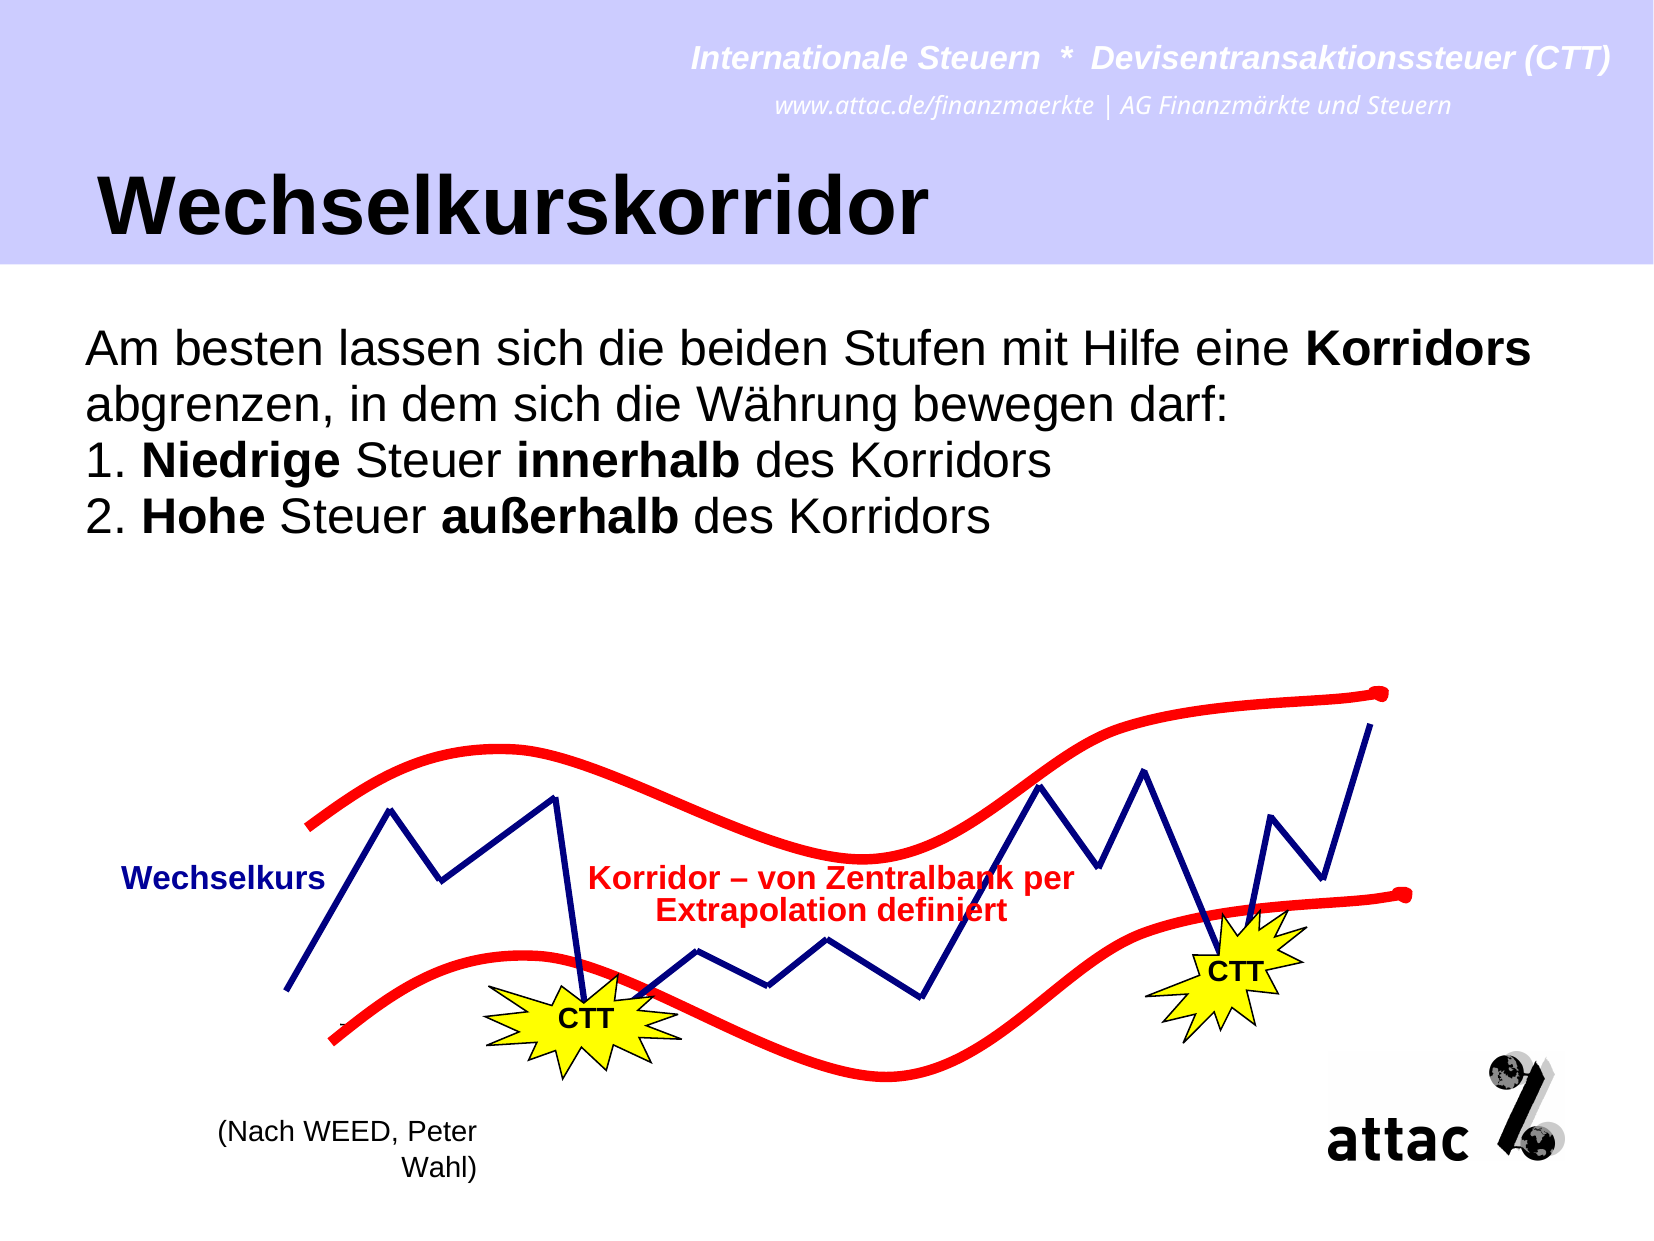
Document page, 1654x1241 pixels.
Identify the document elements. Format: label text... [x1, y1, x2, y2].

text_box Wechselkurskorridor [0, 162, 1135, 259]
text_box [485, 986, 652, 1079]
text_box CTT [1192, 950, 1296, 995]
text_box [0, 0, 1654, 265]
text_box www.attac.de/finanzmaerkte | AG Finanzmärkte und Steuern [759, 76, 1534, 131]
text_box [658, 1012, 679, 1022]
text_box CTT [543, 998, 658, 1043]
text_box [1145, 978, 1256, 1044]
picture [1328, 1051, 1565, 1161]
text_box [589, 974, 618, 998]
text_box (Nach WEED, Peter Wahl) [117, 1104, 493, 1192]
text_box Korridor – von Zentralbank per Extrapolation definiert [566, 856, 1097, 937]
text_box [658, 1030, 682, 1040]
text_box [555, 986, 578, 998]
text_box [1219, 910, 1308, 950]
text_box Wechselkurs [106, 856, 381, 904]
text_box Internationale Steuern * Devisentransaktionssteuer (CTT) [407, 41, 1654, 77]
text_box Am besten lassen sich die beiden Stufen mit Hilfe eine Korridors abgrenzen, in dem sich die Währung bewegen darf: 1. Niedrige Steuer innerhalb des Korridors 2. Hohe Steuer außerhalb des Korridors [70, 312, 1572, 552]
